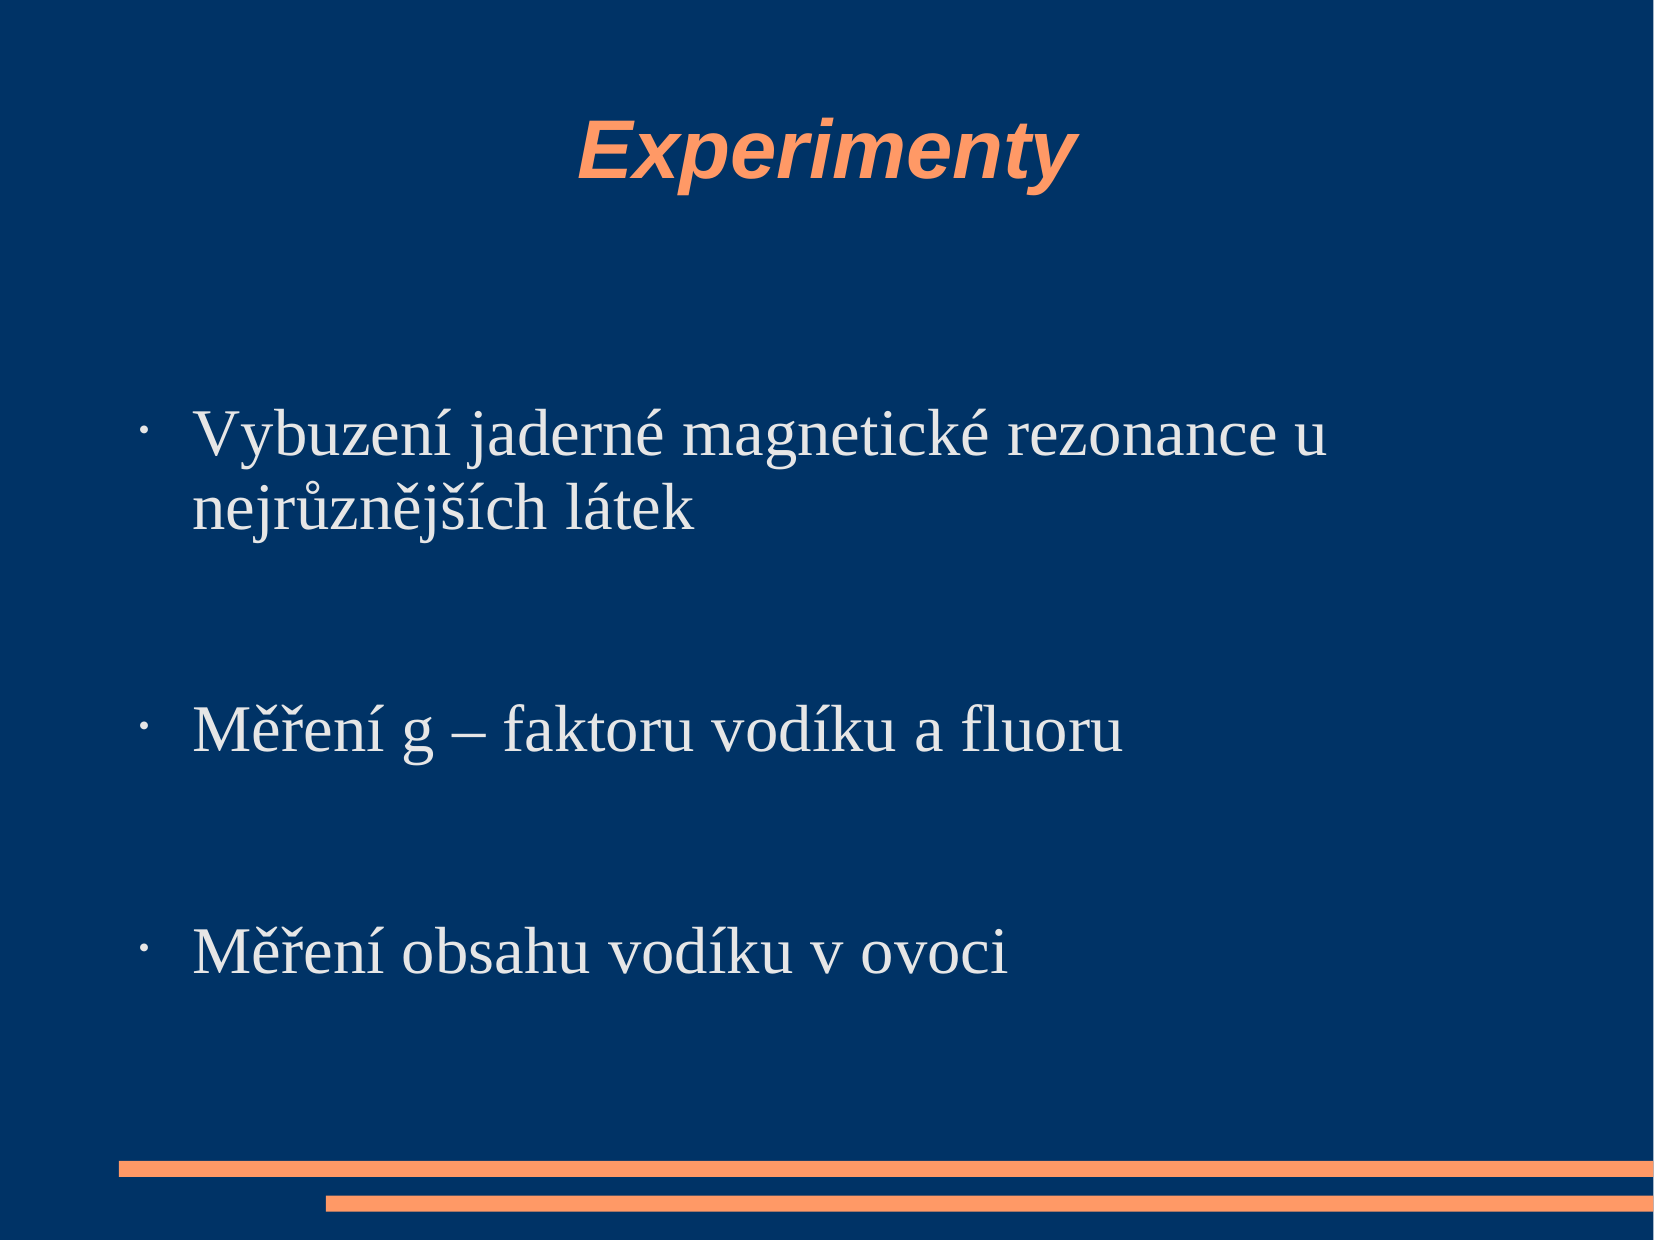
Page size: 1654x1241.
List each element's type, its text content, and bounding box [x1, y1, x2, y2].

list Vybuzení jaderné magnetické rezonance u nejrůznějších látek Měření g – faktoru vodíku a fluoru Měření obsahu vodíku v ovoci [121, 322, 1561, 1118]
title Experimenty [121, 53, 1534, 247]
